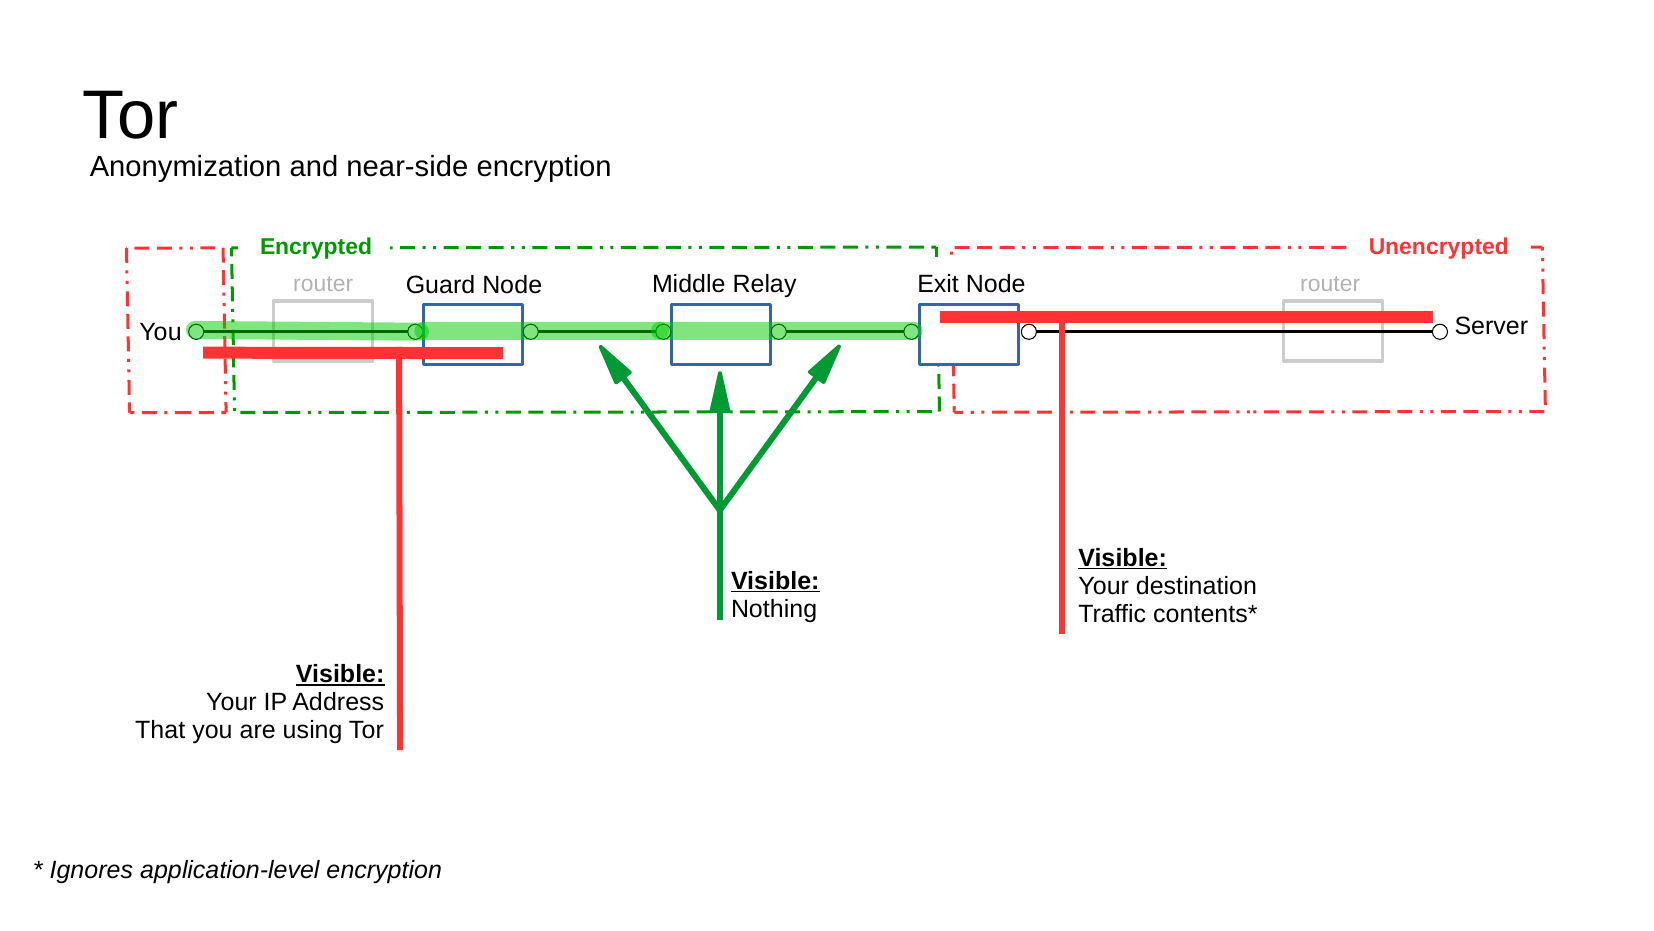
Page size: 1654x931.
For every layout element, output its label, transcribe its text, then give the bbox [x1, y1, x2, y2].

text_box Server [1438, 303, 1544, 347]
text_box Visible: Your IP Address That you are using Tor [95, 652, 400, 808]
text_box Anonymization and near-side encryption [75, 142, 916, 223]
text_box [1031, 323, 1059, 330]
text_box [233, 359, 396, 413]
text_box [214, 340, 225, 346]
text_box [231, 247, 1544, 413]
text_box Guard Node [388, 263, 561, 307]
text_box [1023, 325, 1035, 338]
text_box [128, 354, 227, 413]
text_box Visible: Nothing [716, 559, 987, 650]
text_box [1434, 326, 1438, 338]
text_box Encrypted [242, 226, 391, 267]
text_box Exit Node [890, 262, 1047, 306]
text_box Unencrypted [1350, 226, 1528, 268]
text_box You [108, 310, 214, 354]
title Tor [82, 37, 1571, 193]
text_box [126, 247, 225, 321]
text_box * Ignores application-level encryption [18, 848, 514, 903]
text_box Visible: Your destination Traffic contents* [1063, 536, 1500, 748]
text_box Middle Relay [630, 262, 819, 305]
text_box [1065, 333, 1546, 413]
